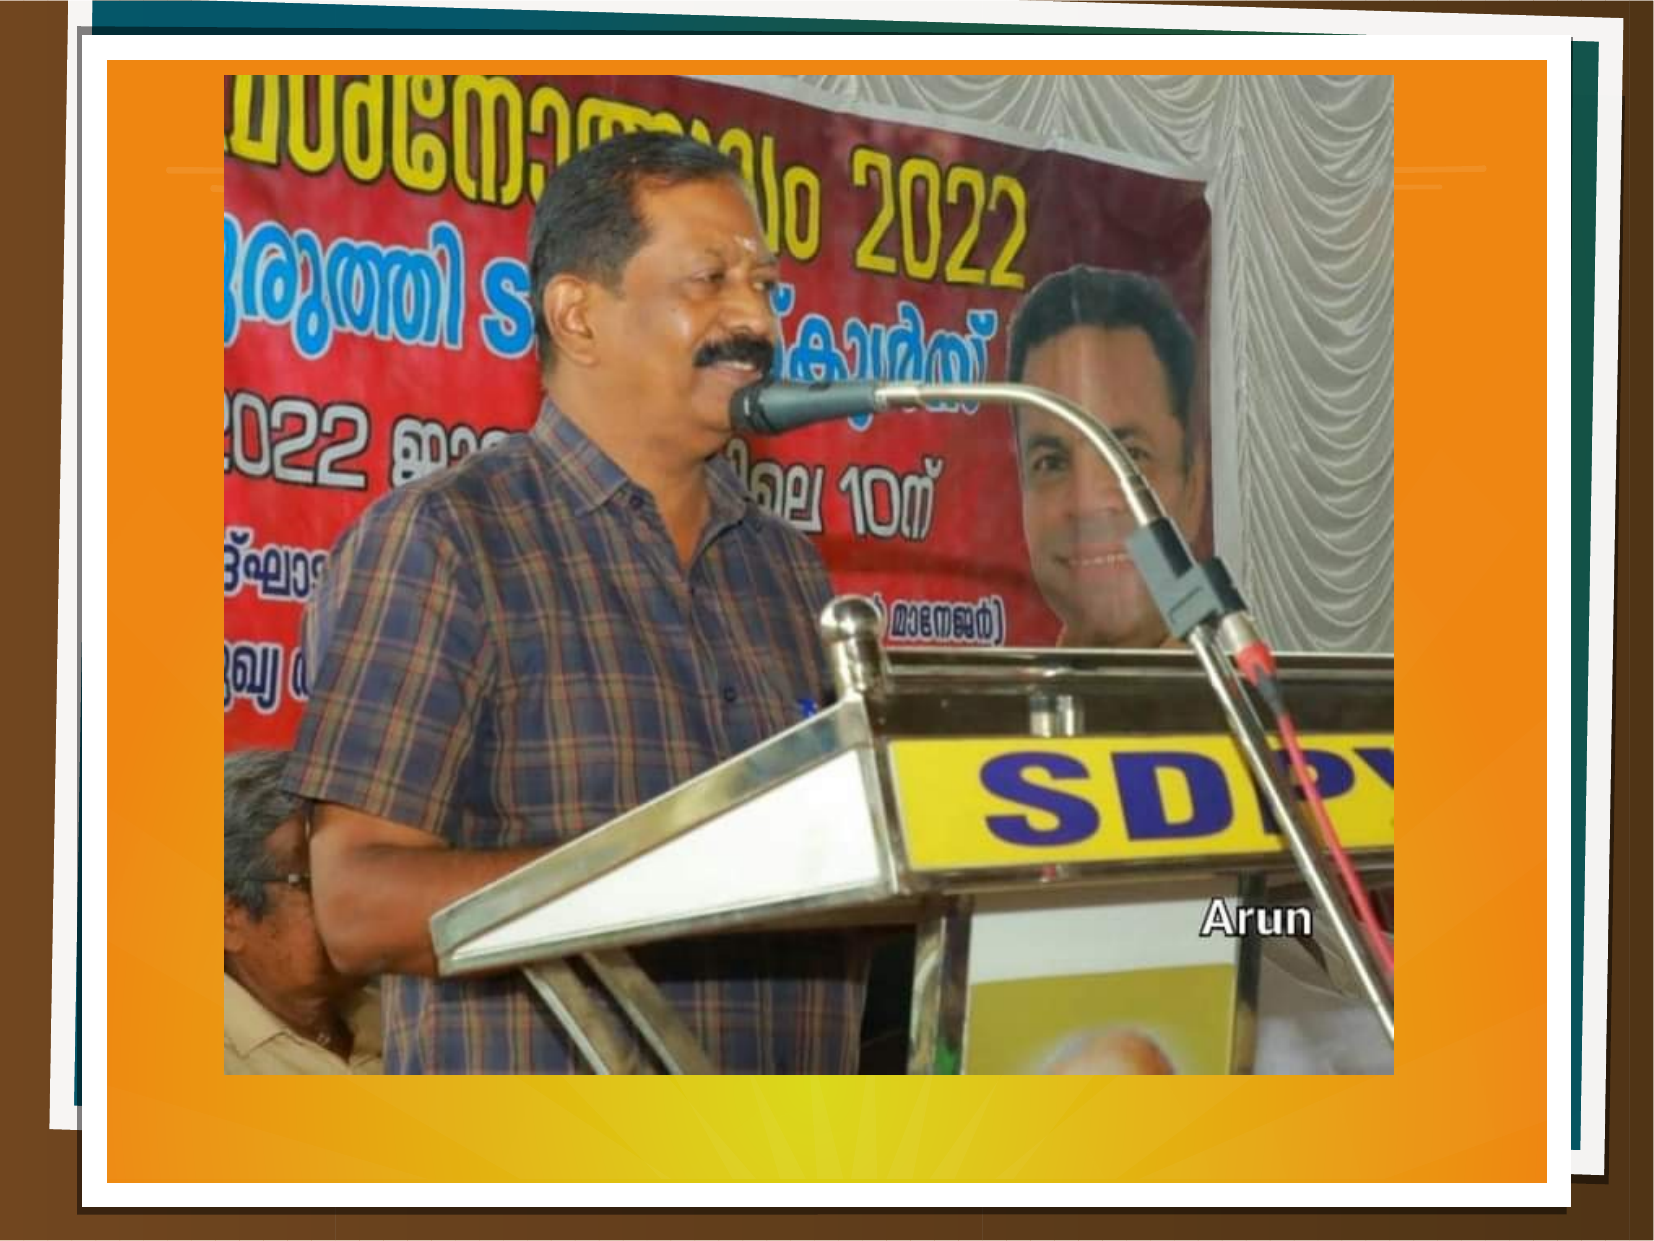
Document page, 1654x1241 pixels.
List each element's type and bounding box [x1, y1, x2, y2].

picture [224, 75, 1394, 1075]
